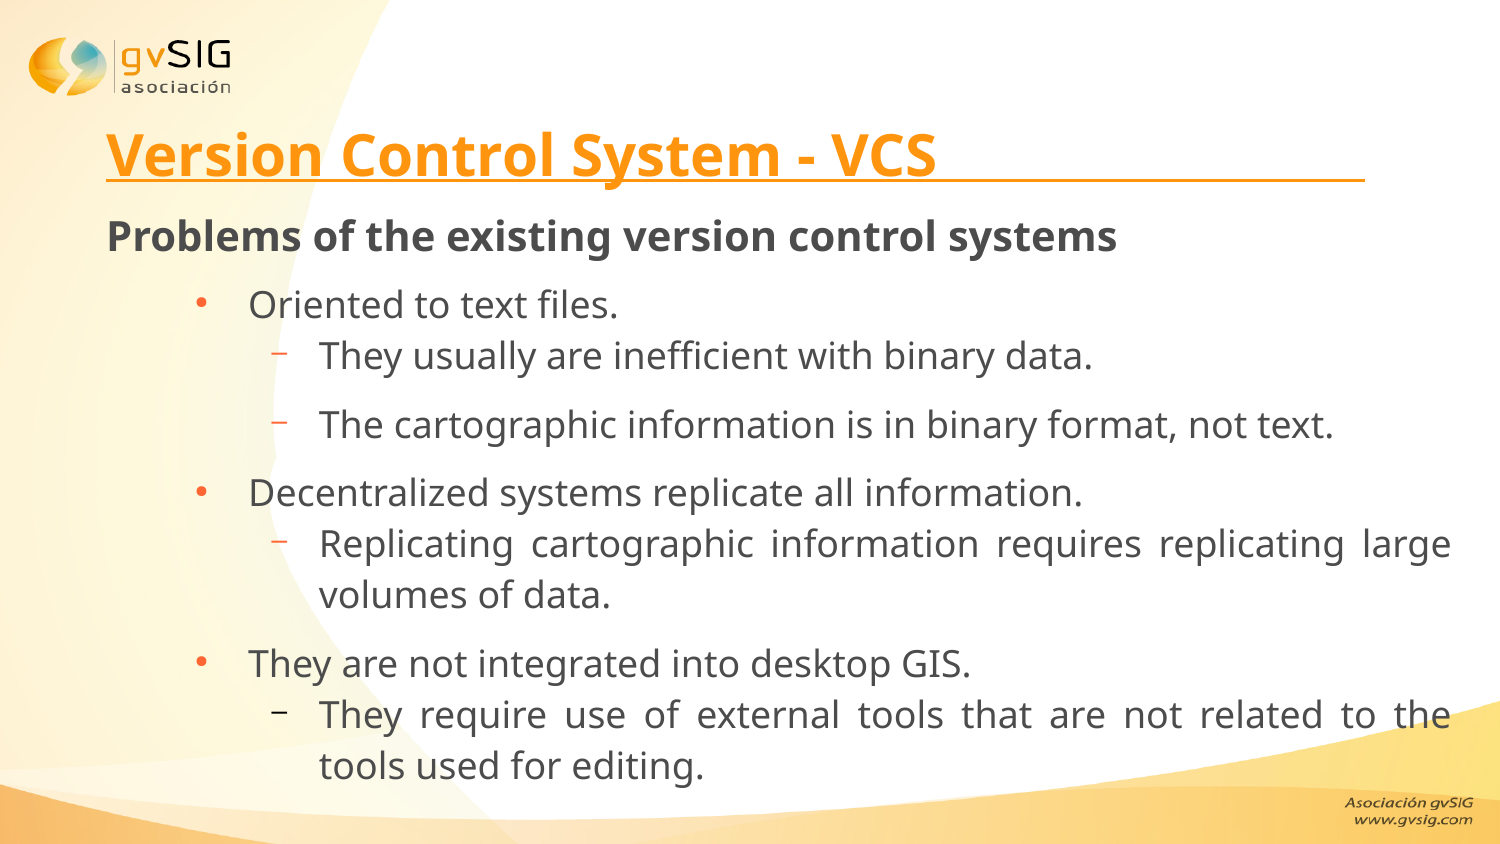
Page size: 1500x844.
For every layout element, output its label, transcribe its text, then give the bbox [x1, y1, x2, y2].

list Problems of the existing version control systems Oriented to text files. They usually are inefficient with binary data. The cartographic information is in binary format, not text. Decentralized systems replicate all information. Replicating cartographic information requires replicating large volumes of data. They are not integrated into desktop GIS. They require use of external tools that are not related to the tools used for editing. [106, 206, 1453, 791]
title Version Control System - VCS [106, 115, 1457, 193]
picture [0, 0, 1500, 844]
